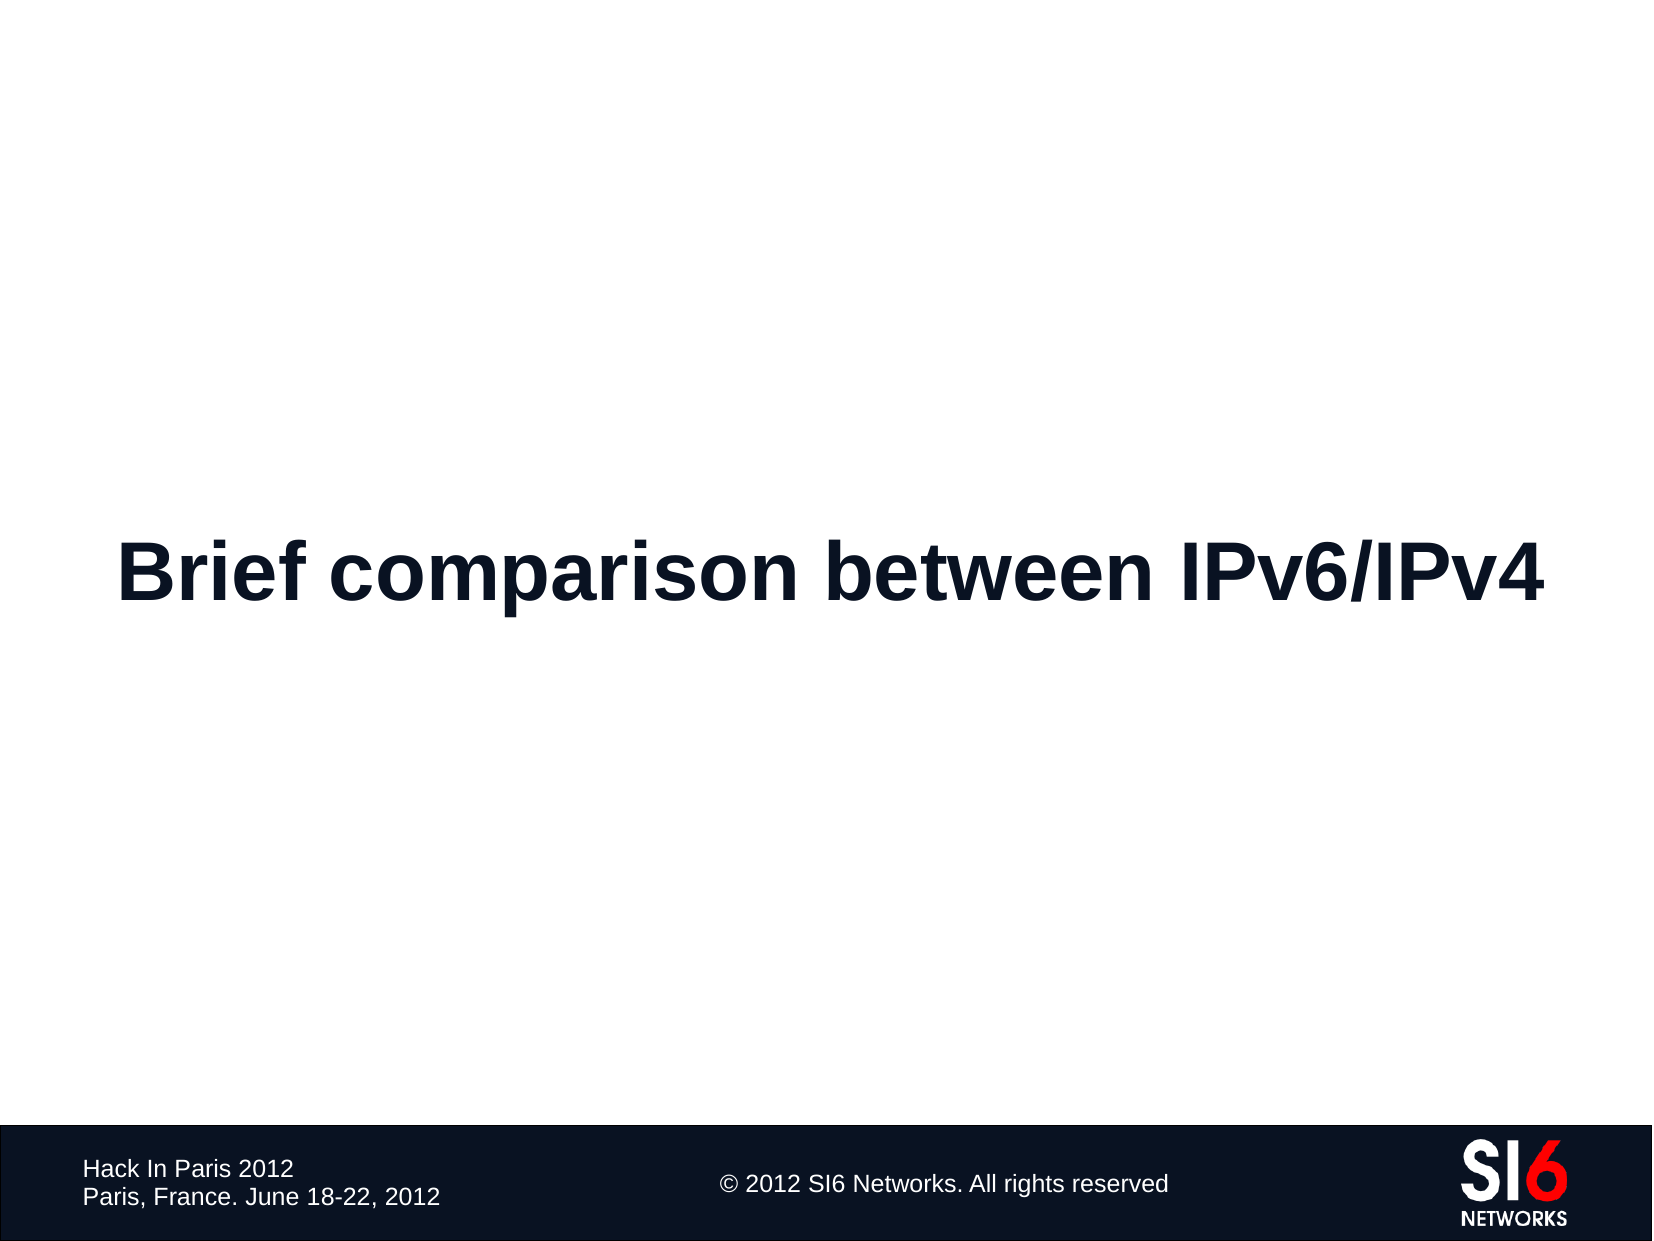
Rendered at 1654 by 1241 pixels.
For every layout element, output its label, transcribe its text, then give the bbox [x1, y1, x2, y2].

picture [1461, 1139, 1567, 1226]
title Brief comparison between IPv6/IPv4 [86, 467, 1576, 676]
